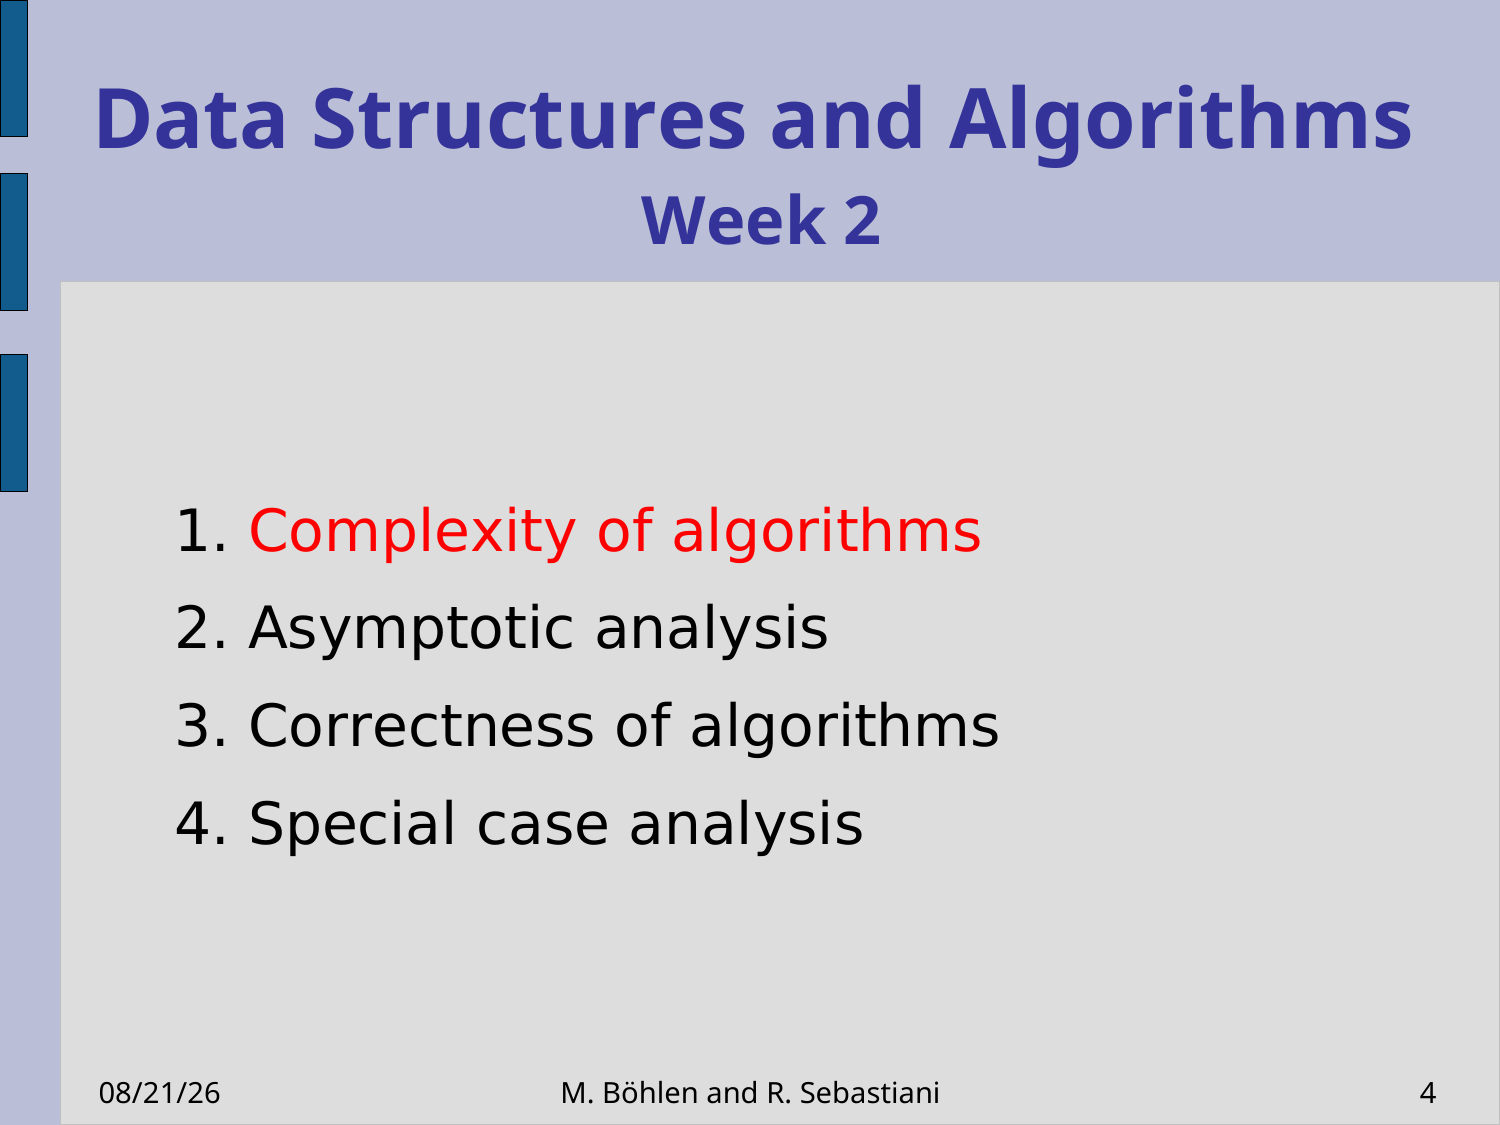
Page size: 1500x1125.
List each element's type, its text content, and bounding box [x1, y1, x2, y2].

title Data Structures and Algorithms Week 2 [39, 1, 1468, 324]
subtitle Complexity of algorithms Asymptotic analysis Correctness of algorithms Special case analysis [123, 472, 1167, 966]
